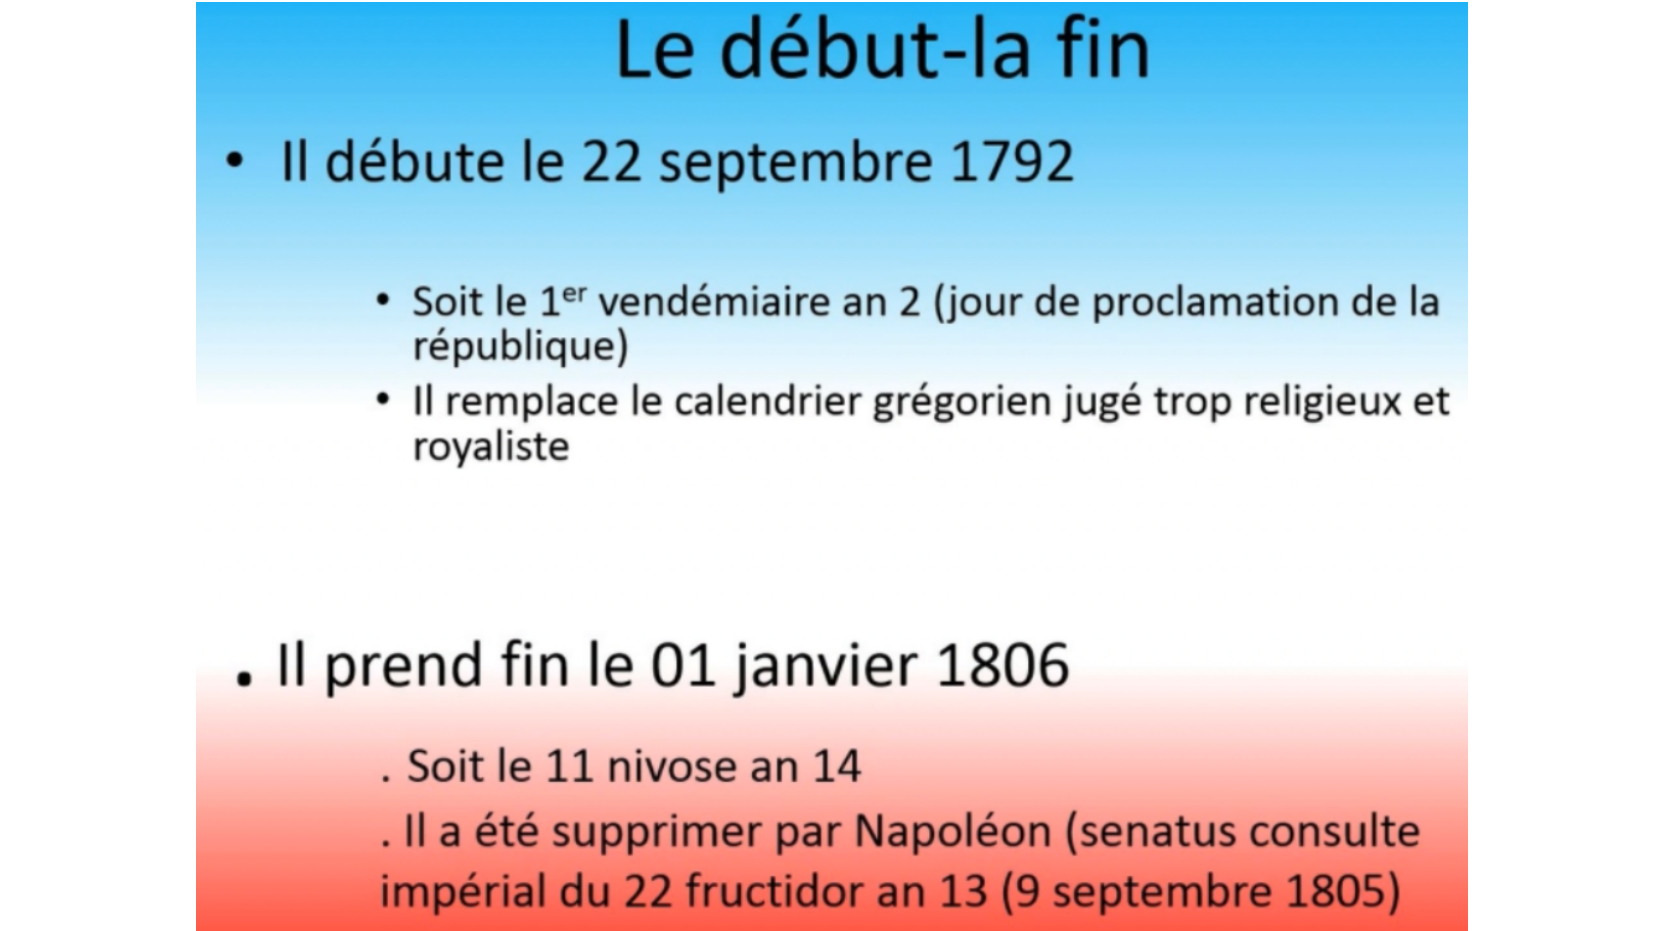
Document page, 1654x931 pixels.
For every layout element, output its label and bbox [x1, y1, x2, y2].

picture [196, 2, 1468, 931]
